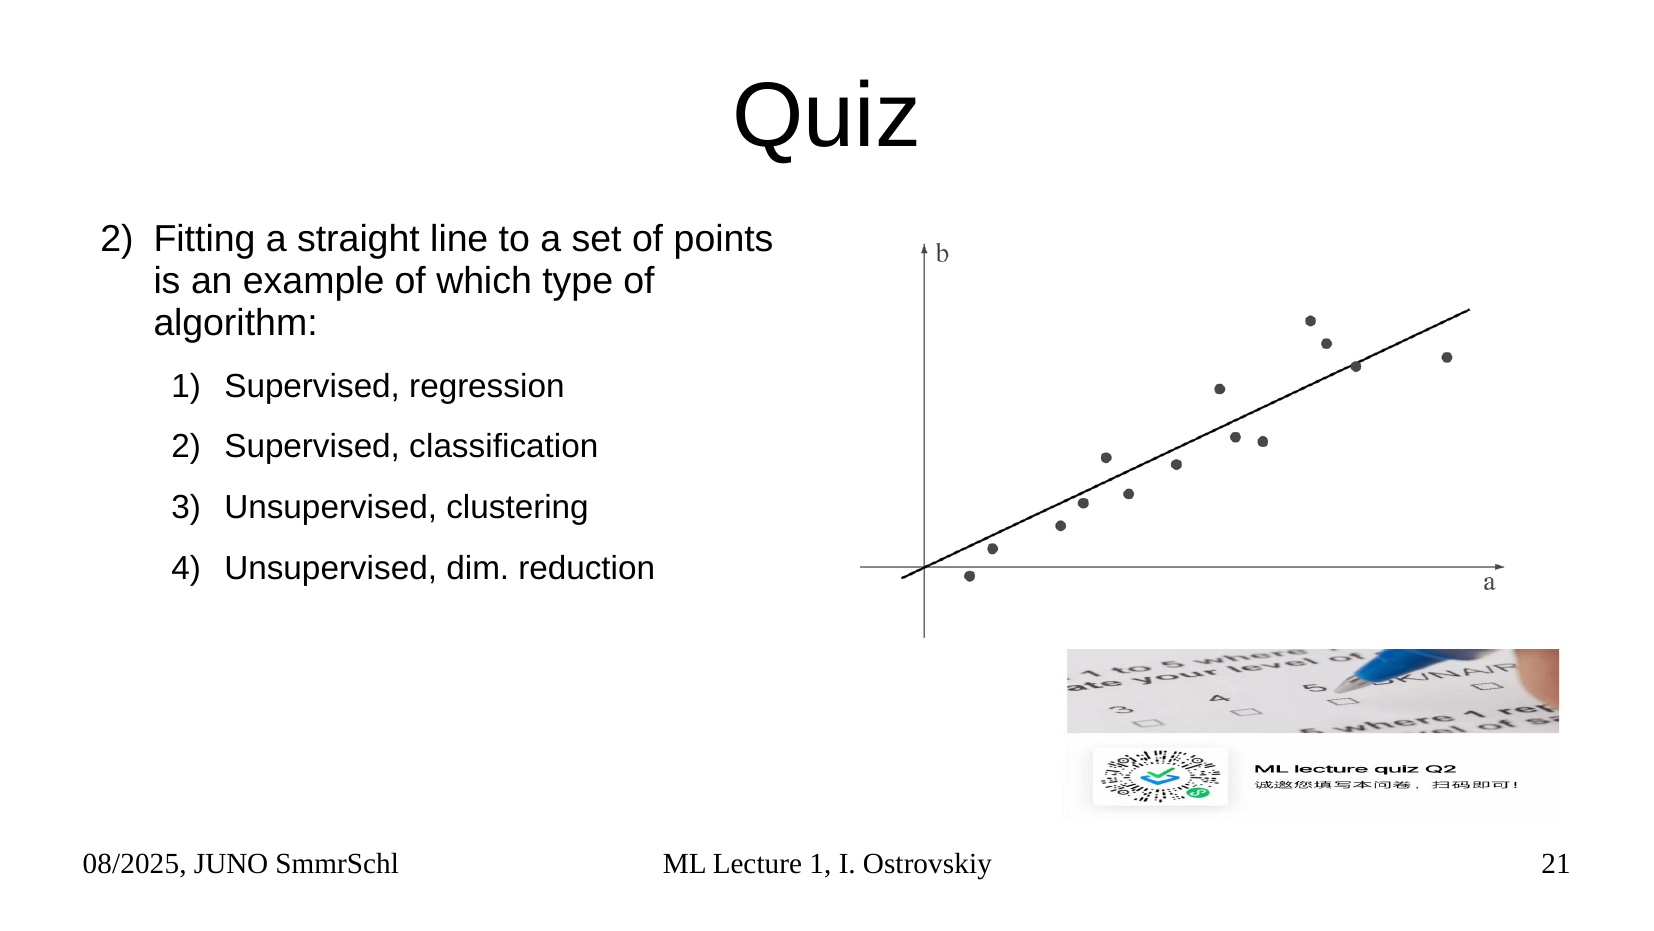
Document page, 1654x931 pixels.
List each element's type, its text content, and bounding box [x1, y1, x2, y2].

list Fitting a straight line to a set of points is an example of which type of algorithm: Supervised, regression Supervised, classification Unsupervised, clustering Unsupervised, dim. reduction [82, 217, 809, 758]
picture [1062, 649, 1560, 819]
title Quiz [82, 37, 1571, 193]
picture [850, 237, 1509, 638]
